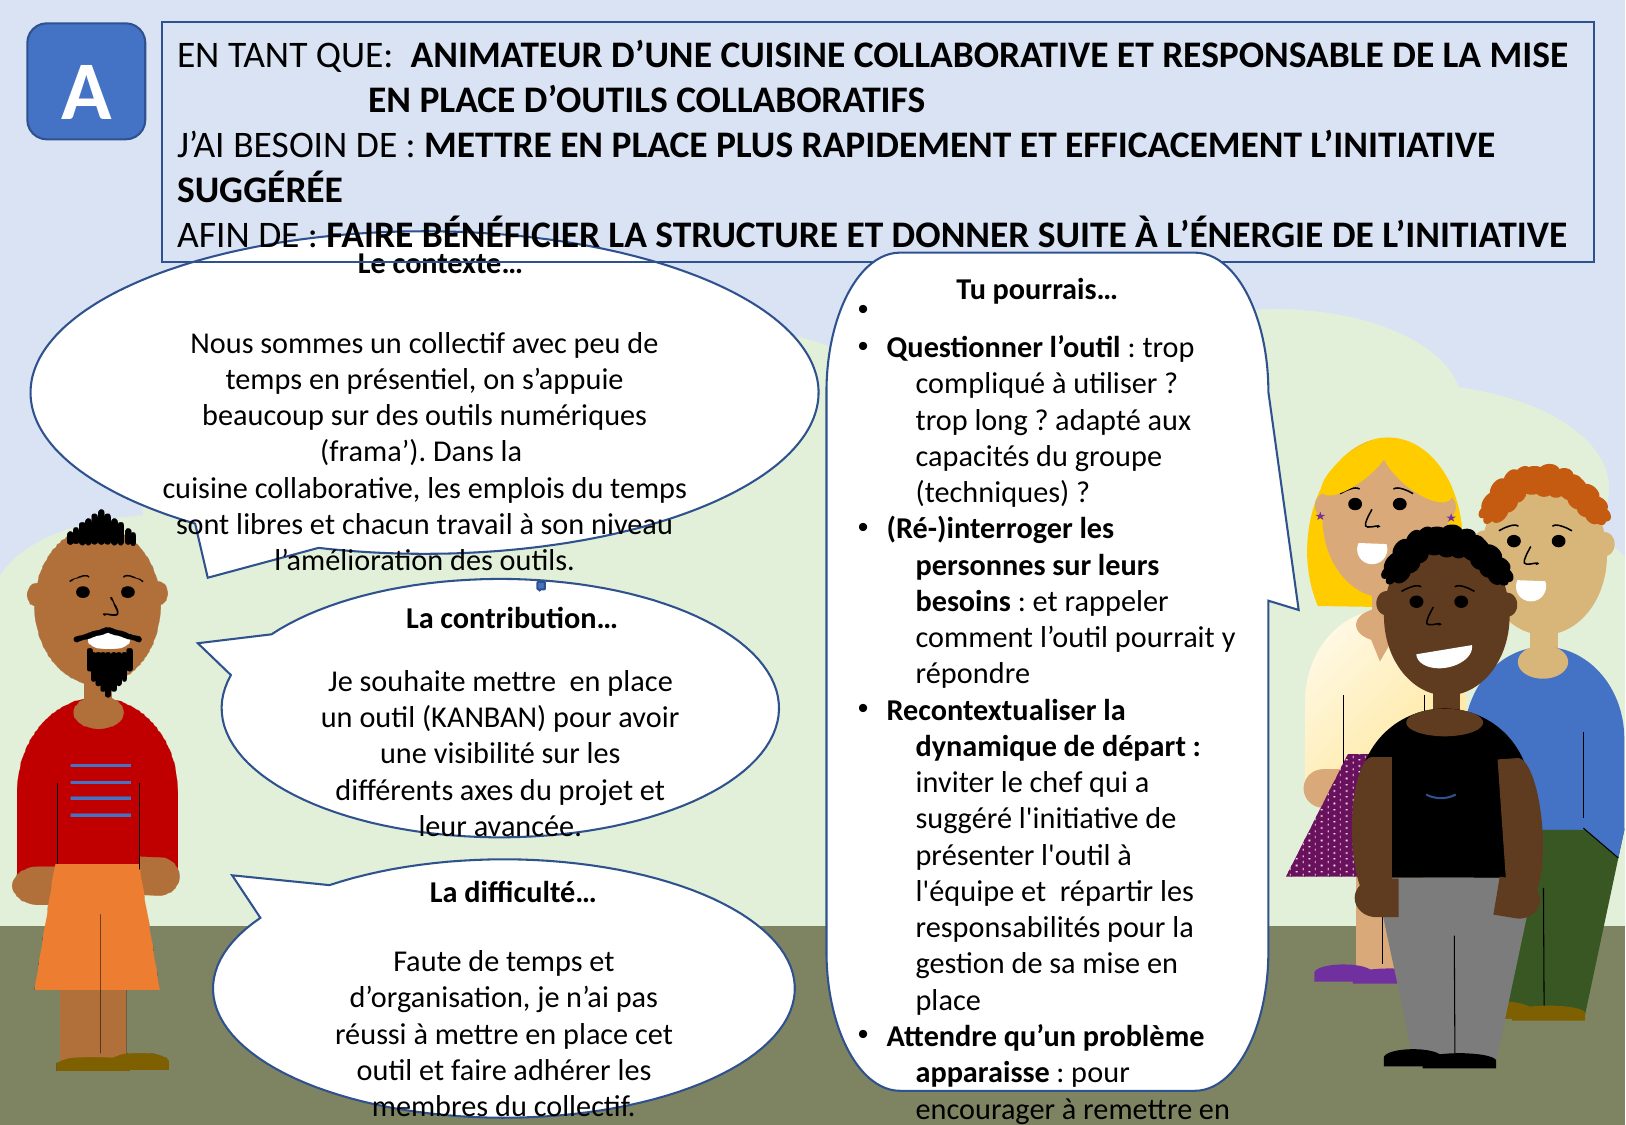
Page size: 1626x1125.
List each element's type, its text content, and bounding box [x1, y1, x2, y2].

text_box Je souhaite mettre en place un outil (KANBAN) pour avoir une visibilité sur les différents axes du projet et leur avancée. [197, 590, 779, 838]
text_box Faute de temps et d’organisation, je n’ai pas réussi à mettre en place cet outil et faire adhérer les membres du collectif. [213, 867, 795, 1118]
text_box Je souhaite mettre en place un outil (KANBAN) pour avoir une visibilité sur les différents axes du projet et leur avancée. [387, 578, 614, 590]
text_box A [27, 23, 146, 140]
text_box Questionner l’outil : trop compliqué à utiliser ? trop long ? adapté aux capacités du groupe (techniques) ? (Ré-)interroger les personnes sur leurs besoins : et rappeler comment l’outil pourrait y répondre Recontextualiser la dynamique de départ : inviter le chef qui a suggéré l'initiative de présenter l'outil à l'équipe et répartir les responsabilités pour la gestion de sa mise en place Attendre qu’un problème apparaisse : pour encourager à remettre en place l’outil [826, 252, 1299, 1091]
text_box [0, 0, 1625, 1125]
text_box La contribution… [386, 590, 638, 643]
text_box Nous sommes un collectif avec peu de temps en présentiel, on s’appuie beaucoup sur des outils numériques (frama’). Dans la cuisine collaborative, les emplois du temps sont libres et chacun travail à son niveau l’amélioration des outils. [30, 263, 819, 578]
picture [12, 509, 180, 1071]
text_box En tant que: Animateur d’une Cuisine collaborative et responsable de la mise en place d’outils collaboratifs J’ai besoin de : Mettre en place plus rapidement et efficacement l’initiative suggérée Afin de : Faire bénéficier la structure et donner suite à l’énergie de l’initiative [161, 22, 1594, 263]
text_box Tu pourrais… [941, 261, 1155, 314]
text_box Le contexte… [342, 263, 538, 289]
text_box La difficulté… [403, 865, 623, 917]
